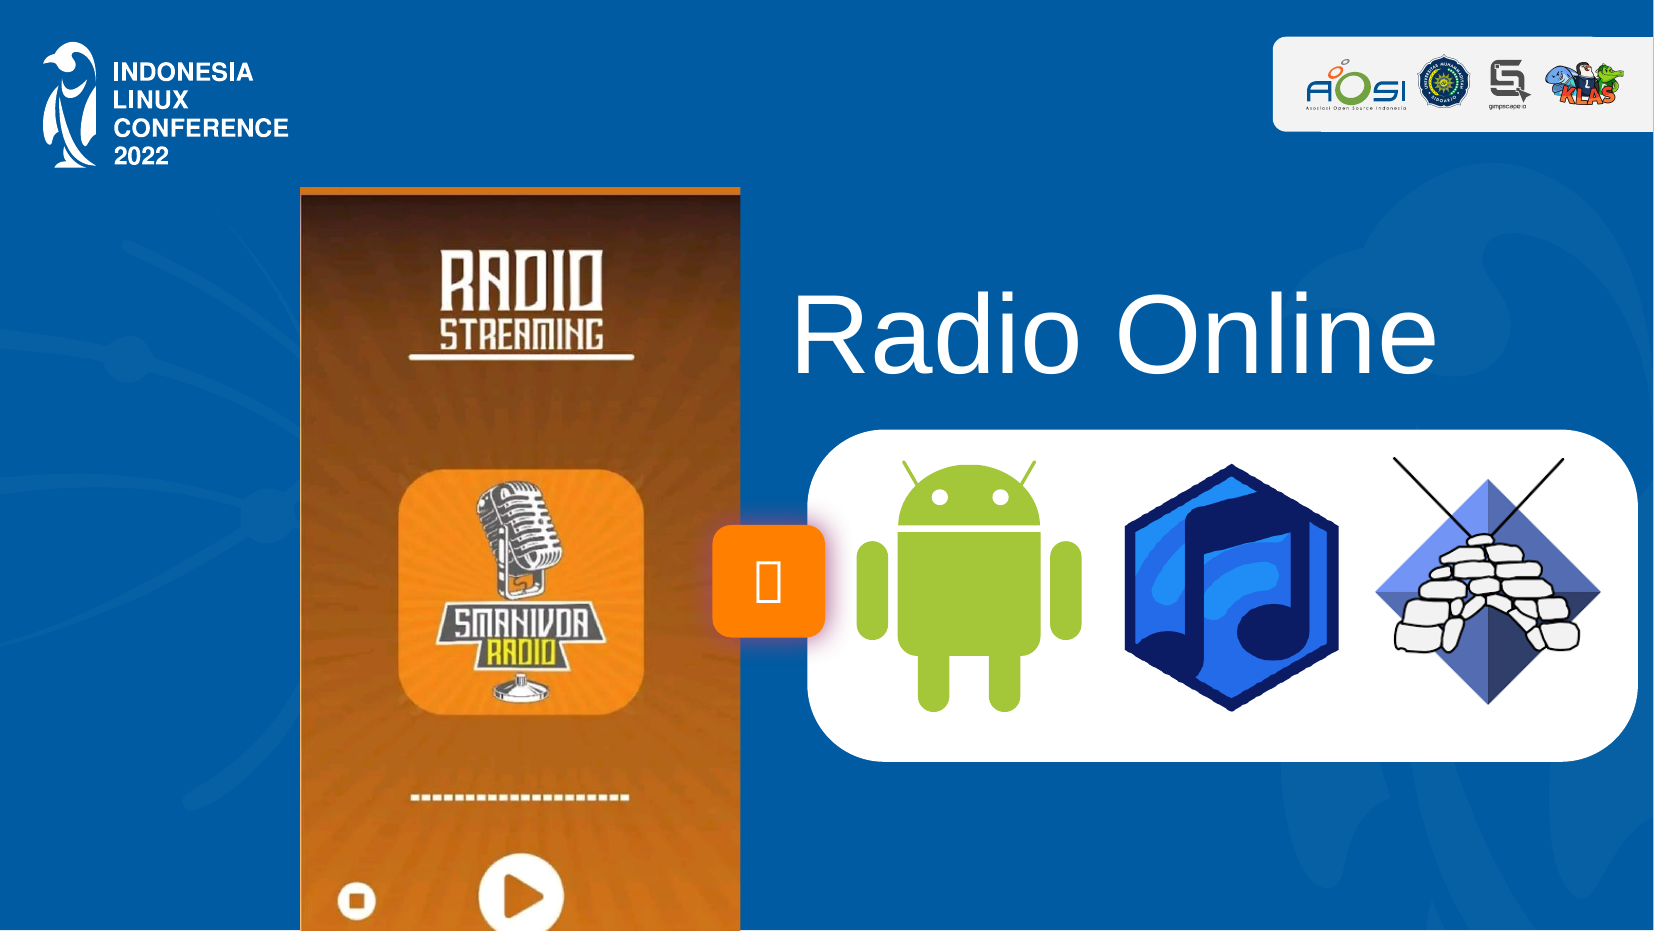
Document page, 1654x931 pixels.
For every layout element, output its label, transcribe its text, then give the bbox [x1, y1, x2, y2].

picture [856, 460, 1082, 713]
text_box  [712, 524, 826, 638]
picture [300, 187, 741, 931]
picture [1099, 455, 1362, 719]
title Radio Online [789, 146, 1540, 409]
picture [1417, 54, 1471, 108]
text_box [807, 429, 1638, 762]
picture [1375, 457, 1601, 705]
picture [1545, 62, 1624, 105]
